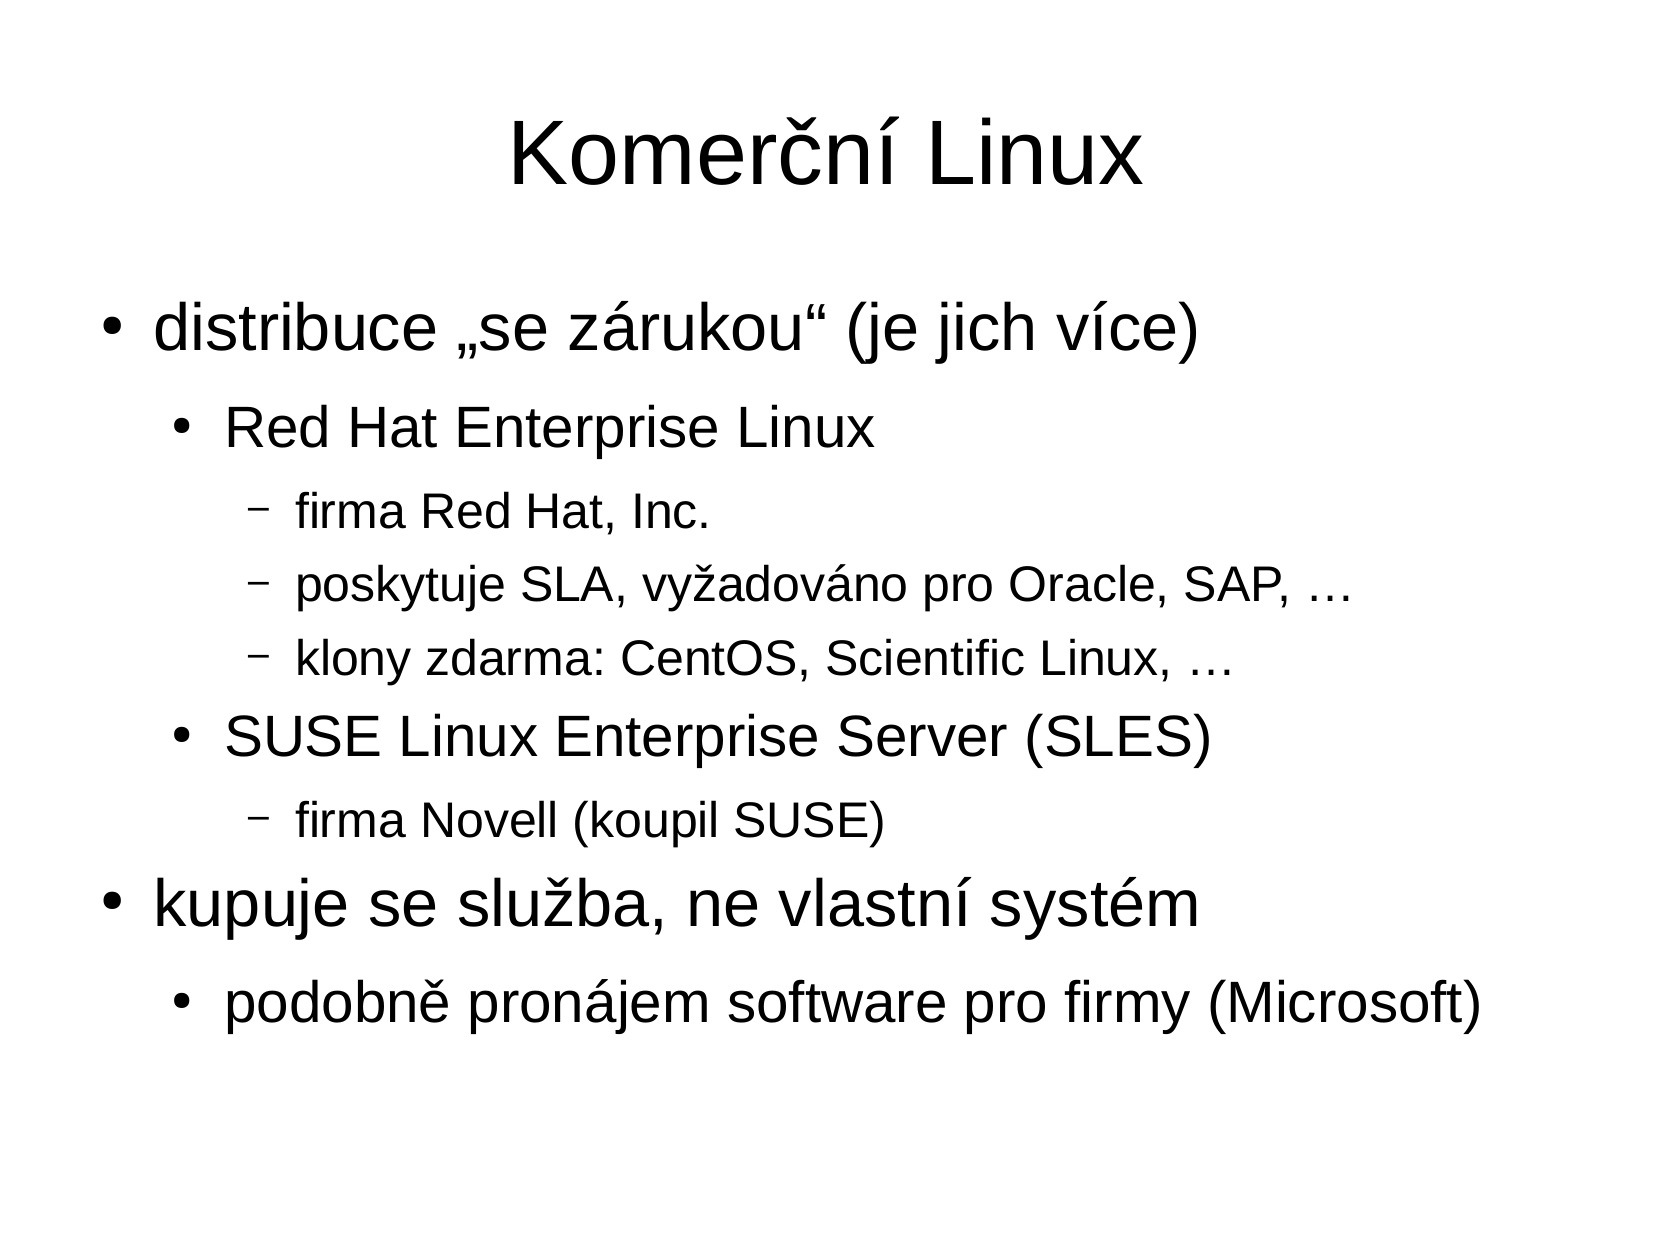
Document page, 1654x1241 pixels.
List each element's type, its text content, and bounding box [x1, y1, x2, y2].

title Komerční Linux [82, 56, 1571, 250]
list distribuce „se zárukou“ (je jich více) Red Hat Enterprise Linux firma Red Hat, Inc. poskytuje SLA, vyžadováno pro Oracle, SAP, … klony zdarma: CentOS, Scientific Linux, … SUSE Linux Enterprise Server (SLES) firma Novell (koupil SUSE) kupuje se služba, ne vlastní systém podobně pronájem software pro firmy (Microsoft) [82, 290, 1571, 1094]
